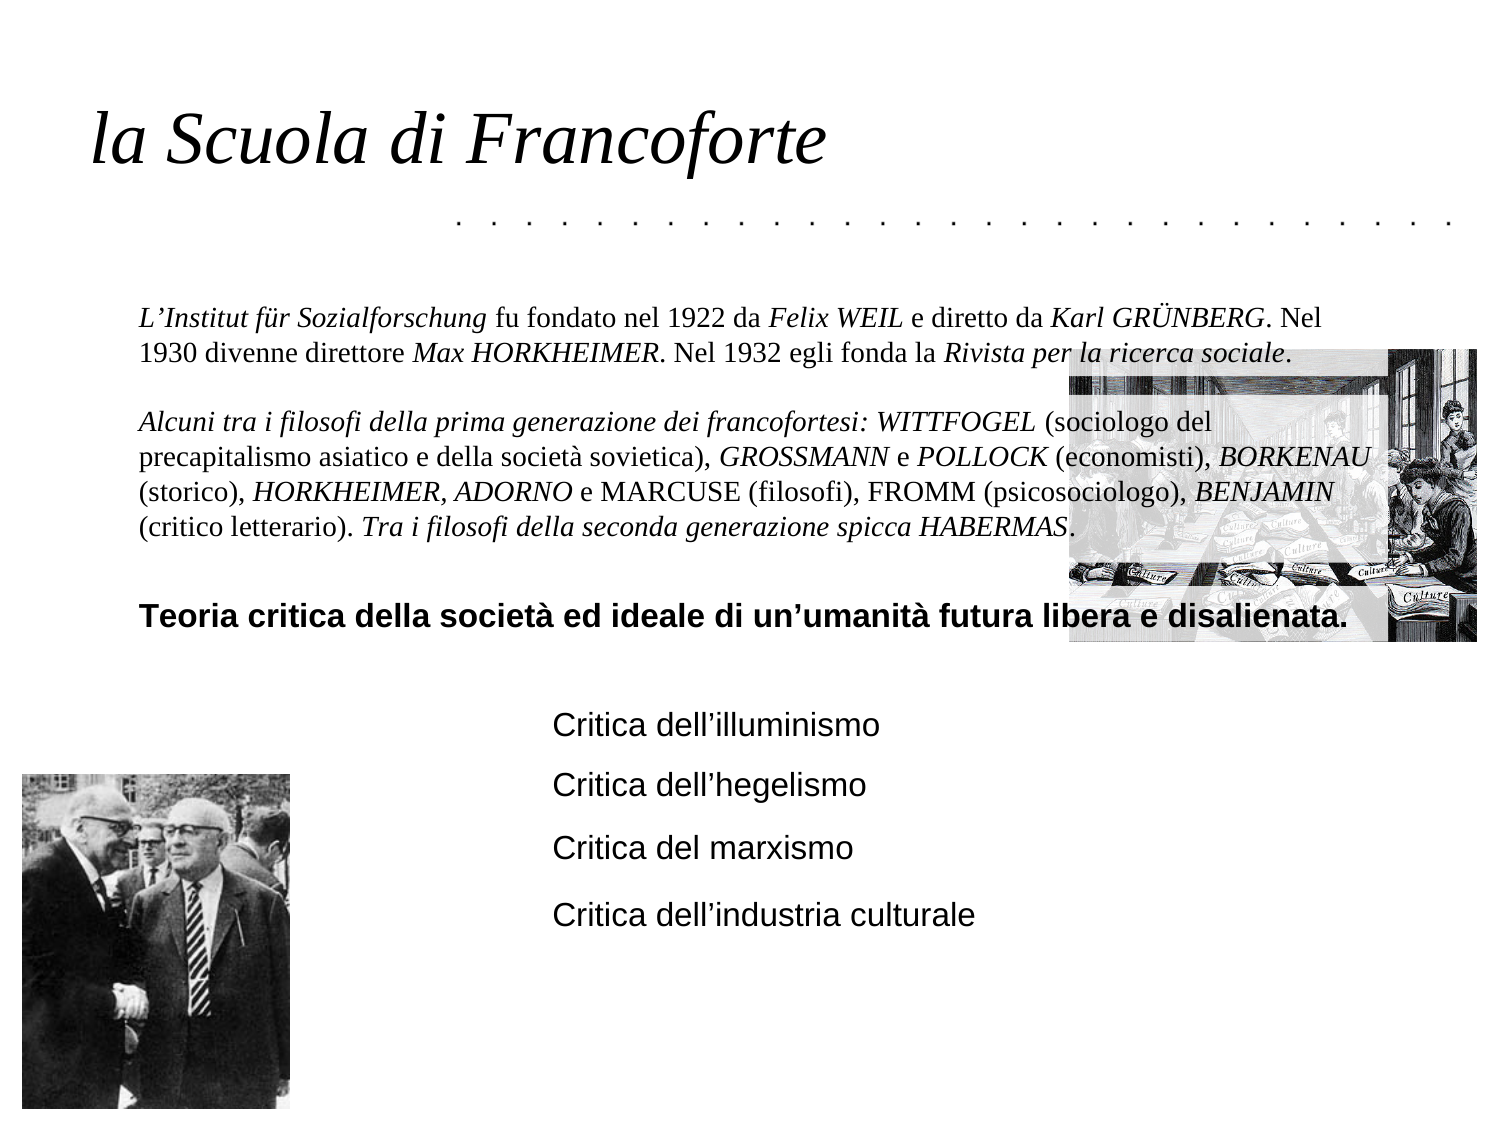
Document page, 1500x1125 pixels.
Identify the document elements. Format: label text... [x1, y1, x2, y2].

text_box L’Institut für Sozialforschung fu fondato nel 1922 da Felix WEIL e diretto da Karl GRÜNBERG. Nel 1930 divenne direttore Max HORKHEIMER. Nel 1932 egli fonda la Rivista per la ricerca sociale. [123, 290, 1388, 377]
picture [1069, 349, 1477, 642]
text_box Critica dell’industria culturale [537, 885, 1034, 941]
title la Scuola di Francoforte [75, 45, 1426, 233]
picture [22, 774, 290, 1109]
picture [454, 215, 1464, 233]
text_box Teoria critica della società ed ideale di un’umanità futura libera e disalienata. [123, 586, 1389, 642]
text_box Critica dell’illuminismo [537, 695, 1034, 751]
text_box Alcuni tra i filosofi della prima generazione dei francofortesi: WITTFOGEL (sociologo del precapitalismo asiatico e della società sovietica), GROSSMANN e POLLOCK (economisti), BORKENAU (storico), HORKHEIMER, ADORNO e MARCUSE (filosofi), FROMM (psicosociologo), BENJAMIN (critico letterario). Tra i filosofi della seconda generazione spicca HABERMAS. [123, 394, 1388, 563]
text_box Critica del marxismo [537, 818, 1034, 874]
text_box Critica dell’hegelismo [537, 755, 1034, 811]
